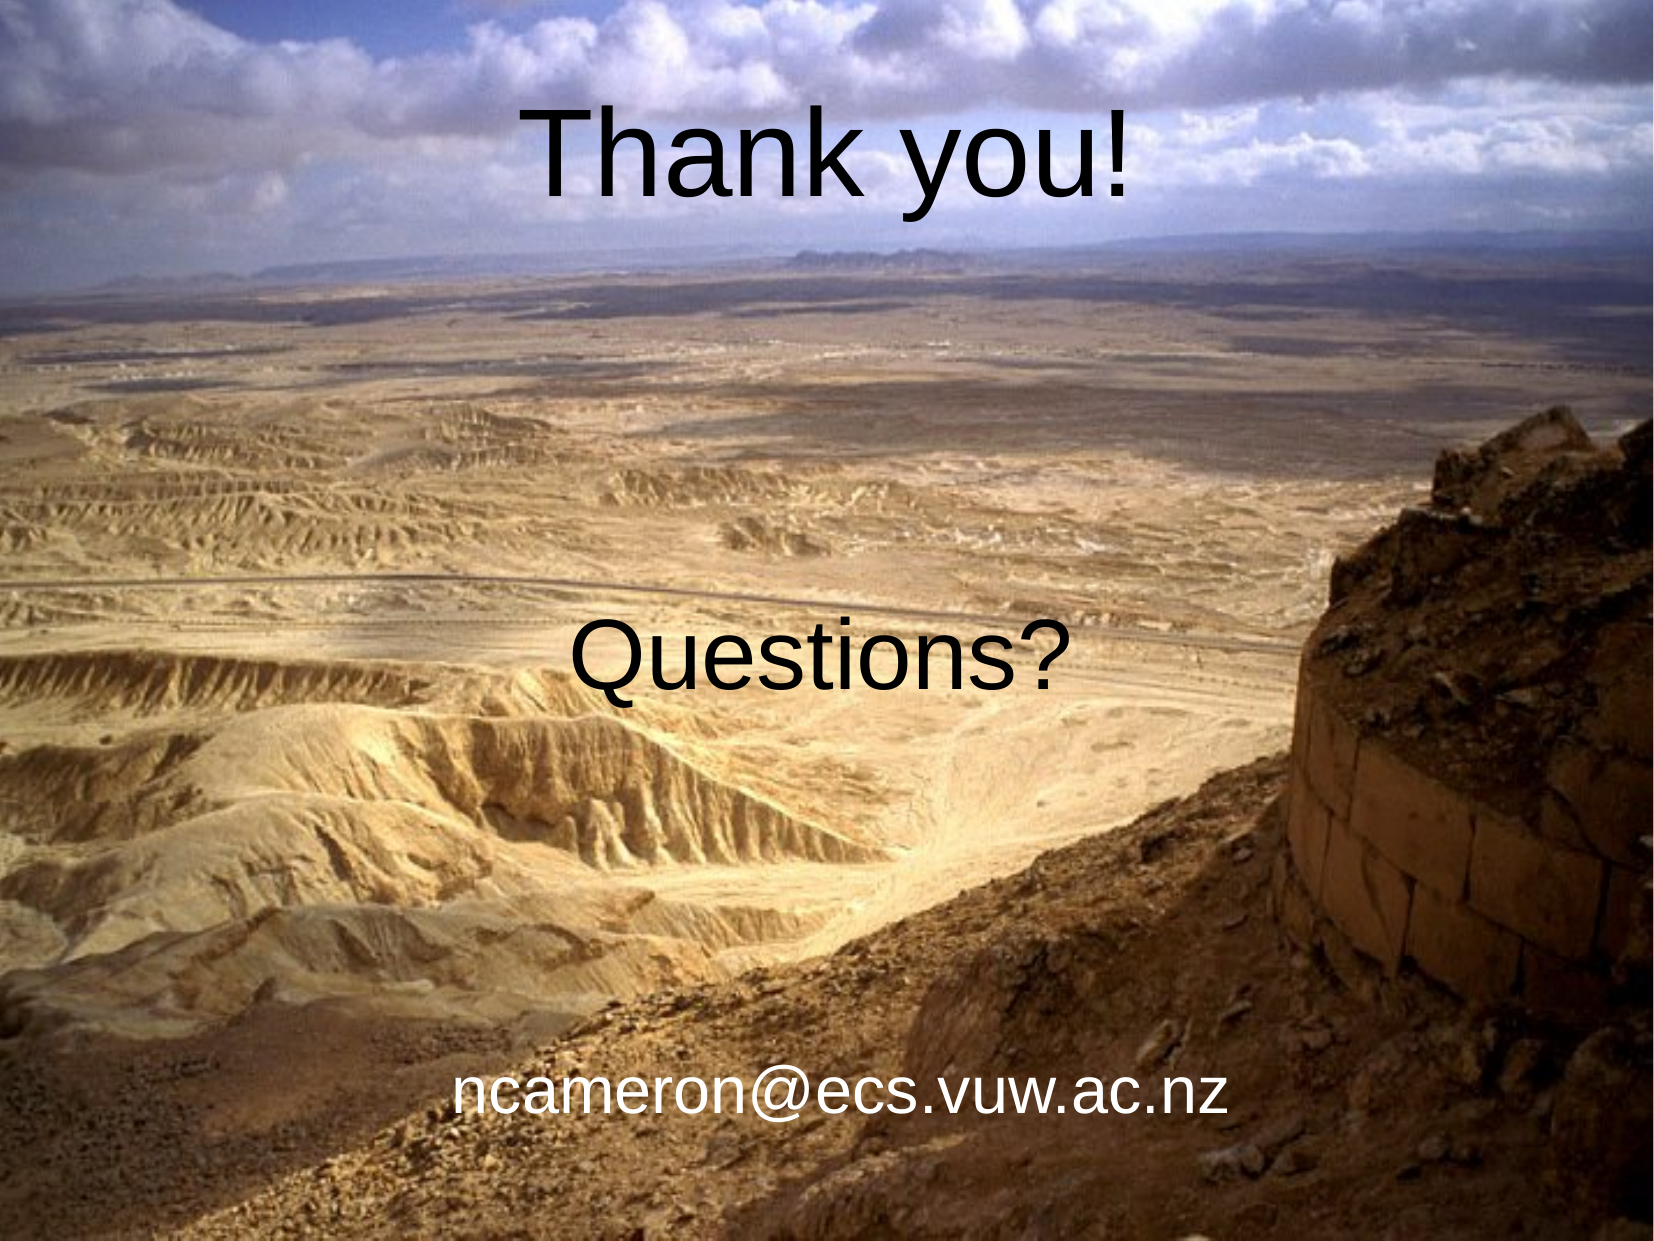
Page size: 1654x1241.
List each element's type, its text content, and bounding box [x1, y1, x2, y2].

title Thank you! [82, 49, 1571, 257]
text_box ncameron@ecs.vuw.ac.nz [437, 1045, 1247, 1135]
subtitle Questions? [76, 253, 1565, 1058]
picture [0, 0, 1654, 1241]
